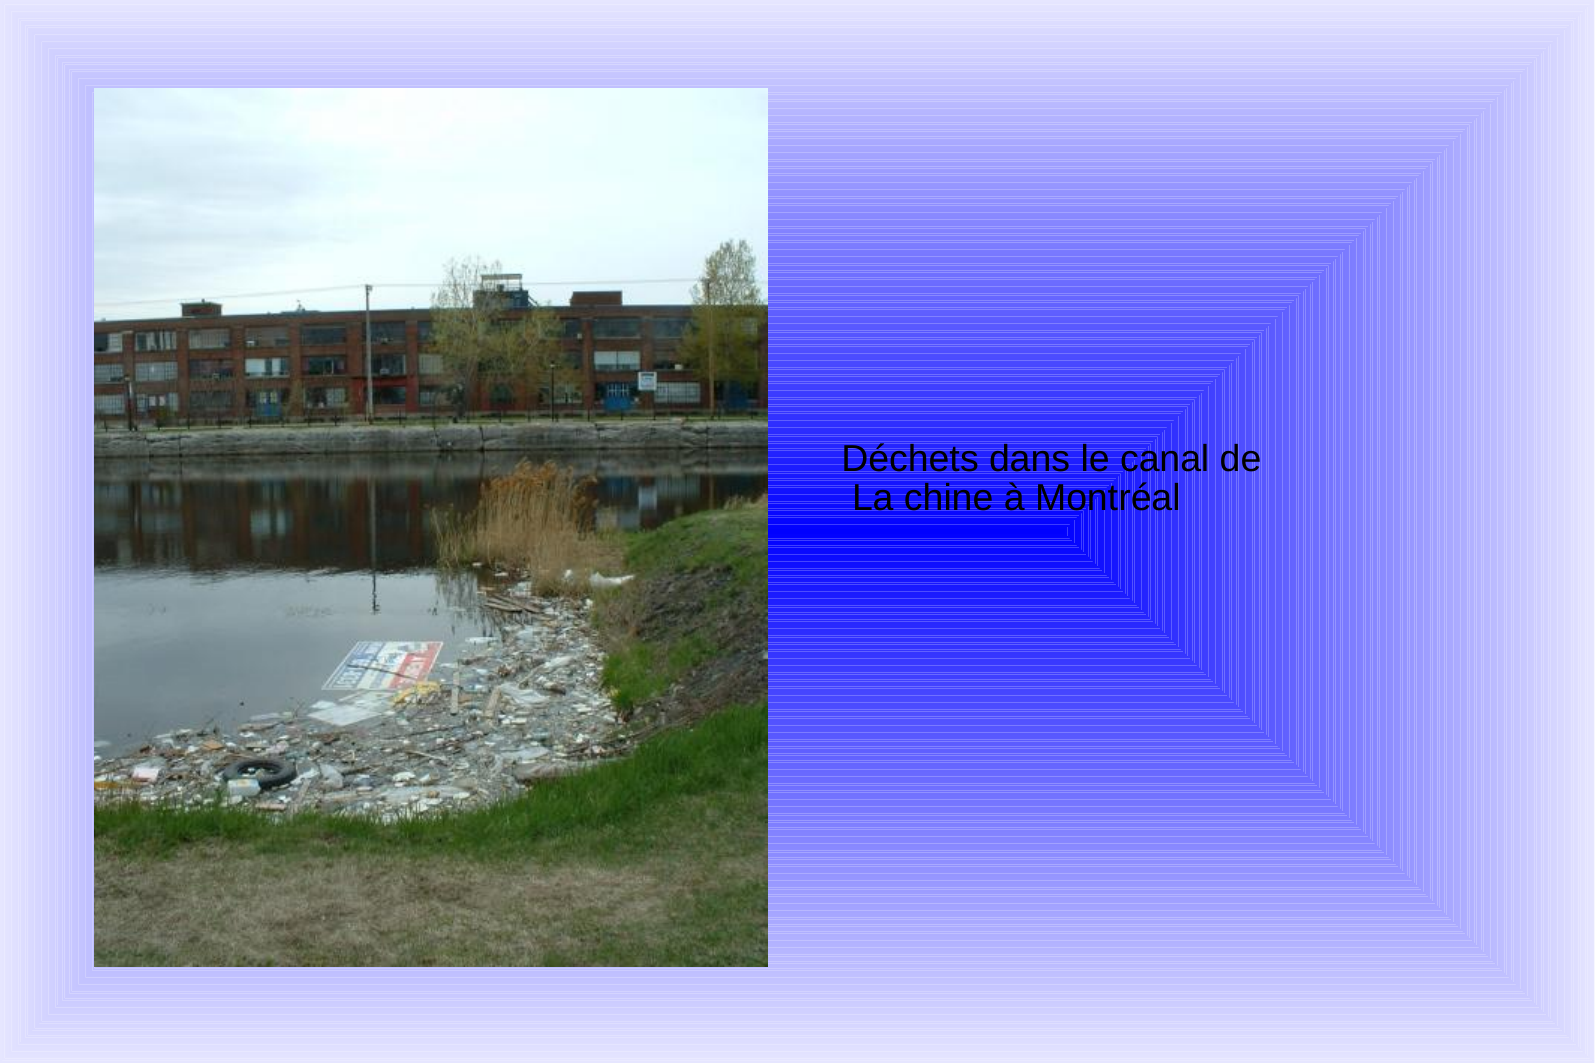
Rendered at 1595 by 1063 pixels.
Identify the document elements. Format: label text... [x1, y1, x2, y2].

picture [94, 88, 768, 967]
text_box Déchets dans le canal de La chine à Montréal [826, 432, 1300, 526]
